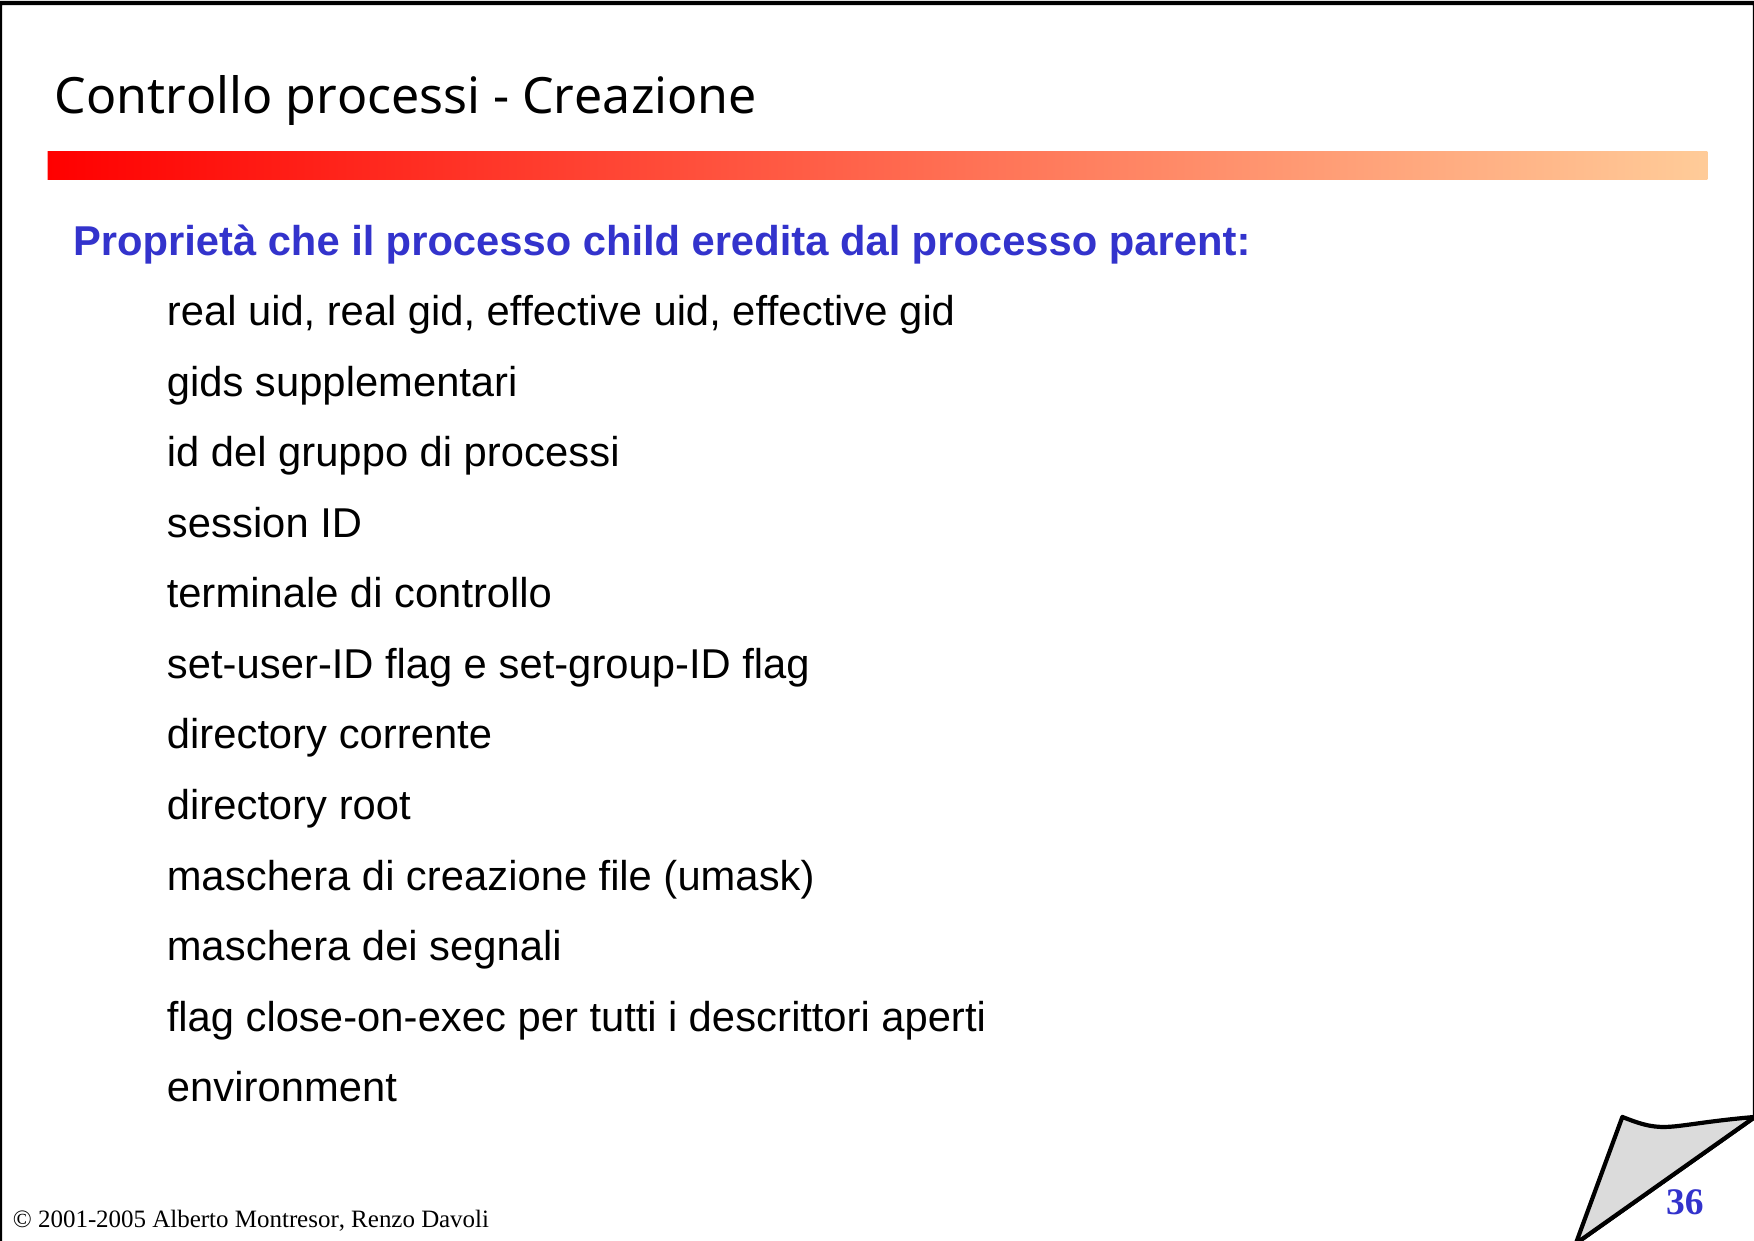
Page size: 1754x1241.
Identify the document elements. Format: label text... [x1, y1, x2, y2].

list Proprietà che il processo child eredita dal processo parent: real uid, real gid, effective uid, effective gid gids supplementari id del gruppo di processi session ID terminale di controllo set-user-ID flag e set-group-ID flag directory corrente directory root maschera di creazione file (umask) maschera dei segnali flag close-on-exec per tutti i descrittori aperti environment [58, 206, 1696, 1213]
title Controllo processi - Creazione [40, 49, 1714, 144]
